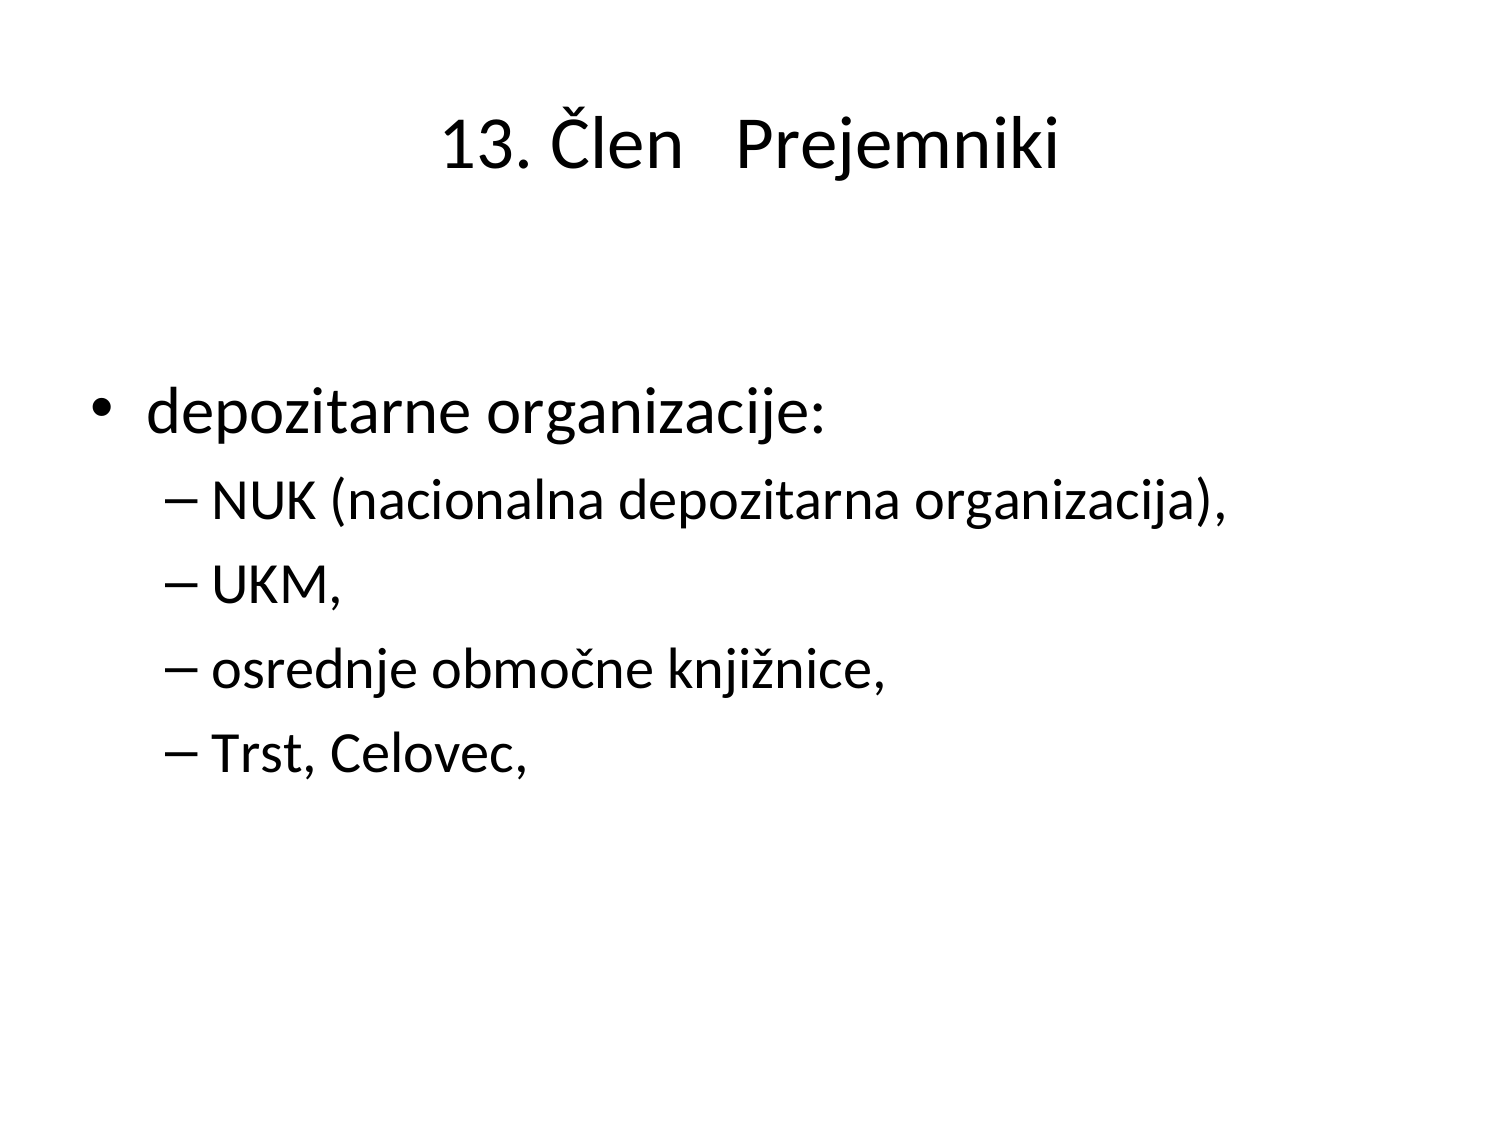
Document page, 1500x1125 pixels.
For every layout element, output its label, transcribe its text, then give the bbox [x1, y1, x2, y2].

title 13. Člen Prejemniki [75, 45, 1426, 233]
list depozitarne organizacije: NUK (nacionalna depozitarna organizacija), UKM, osrednje območne knjižnice, Trst, Celovec, [75, 262, 1426, 1006]
